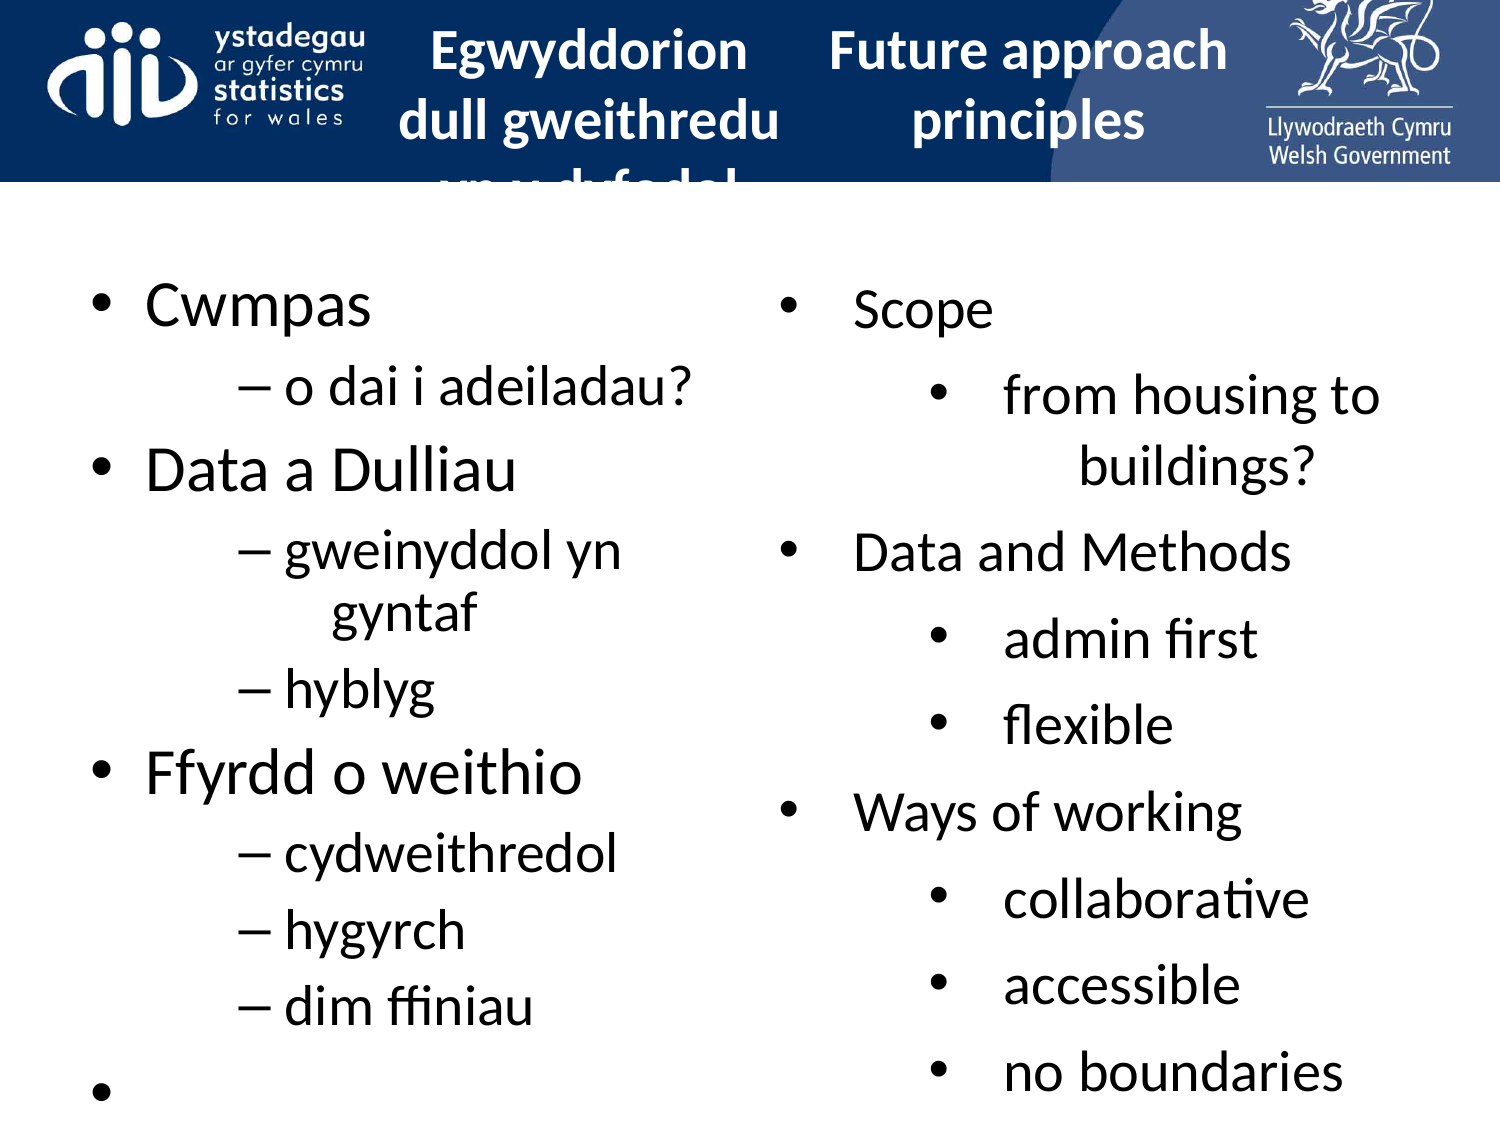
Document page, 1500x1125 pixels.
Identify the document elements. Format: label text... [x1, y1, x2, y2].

text_box Scope from housing to buildings? Data and Methods admin first flexible Ways of working collaborative accessible no boundaries [764, 262, 1402, 1048]
title Future approach principles [814, 3, 1245, 157]
list Cwmpas o dai i adeiladau? Data a Dulliau gweinyddol yn gyntaf hyblyg Ffyrdd o weithio cydweithredol hygyrch dim ffiniau [75, 262, 764, 1048]
picture [0, 0, 1500, 182]
text_box Egwyddorion dull gweithredu yn y dyfodol [365, 3, 814, 157]
